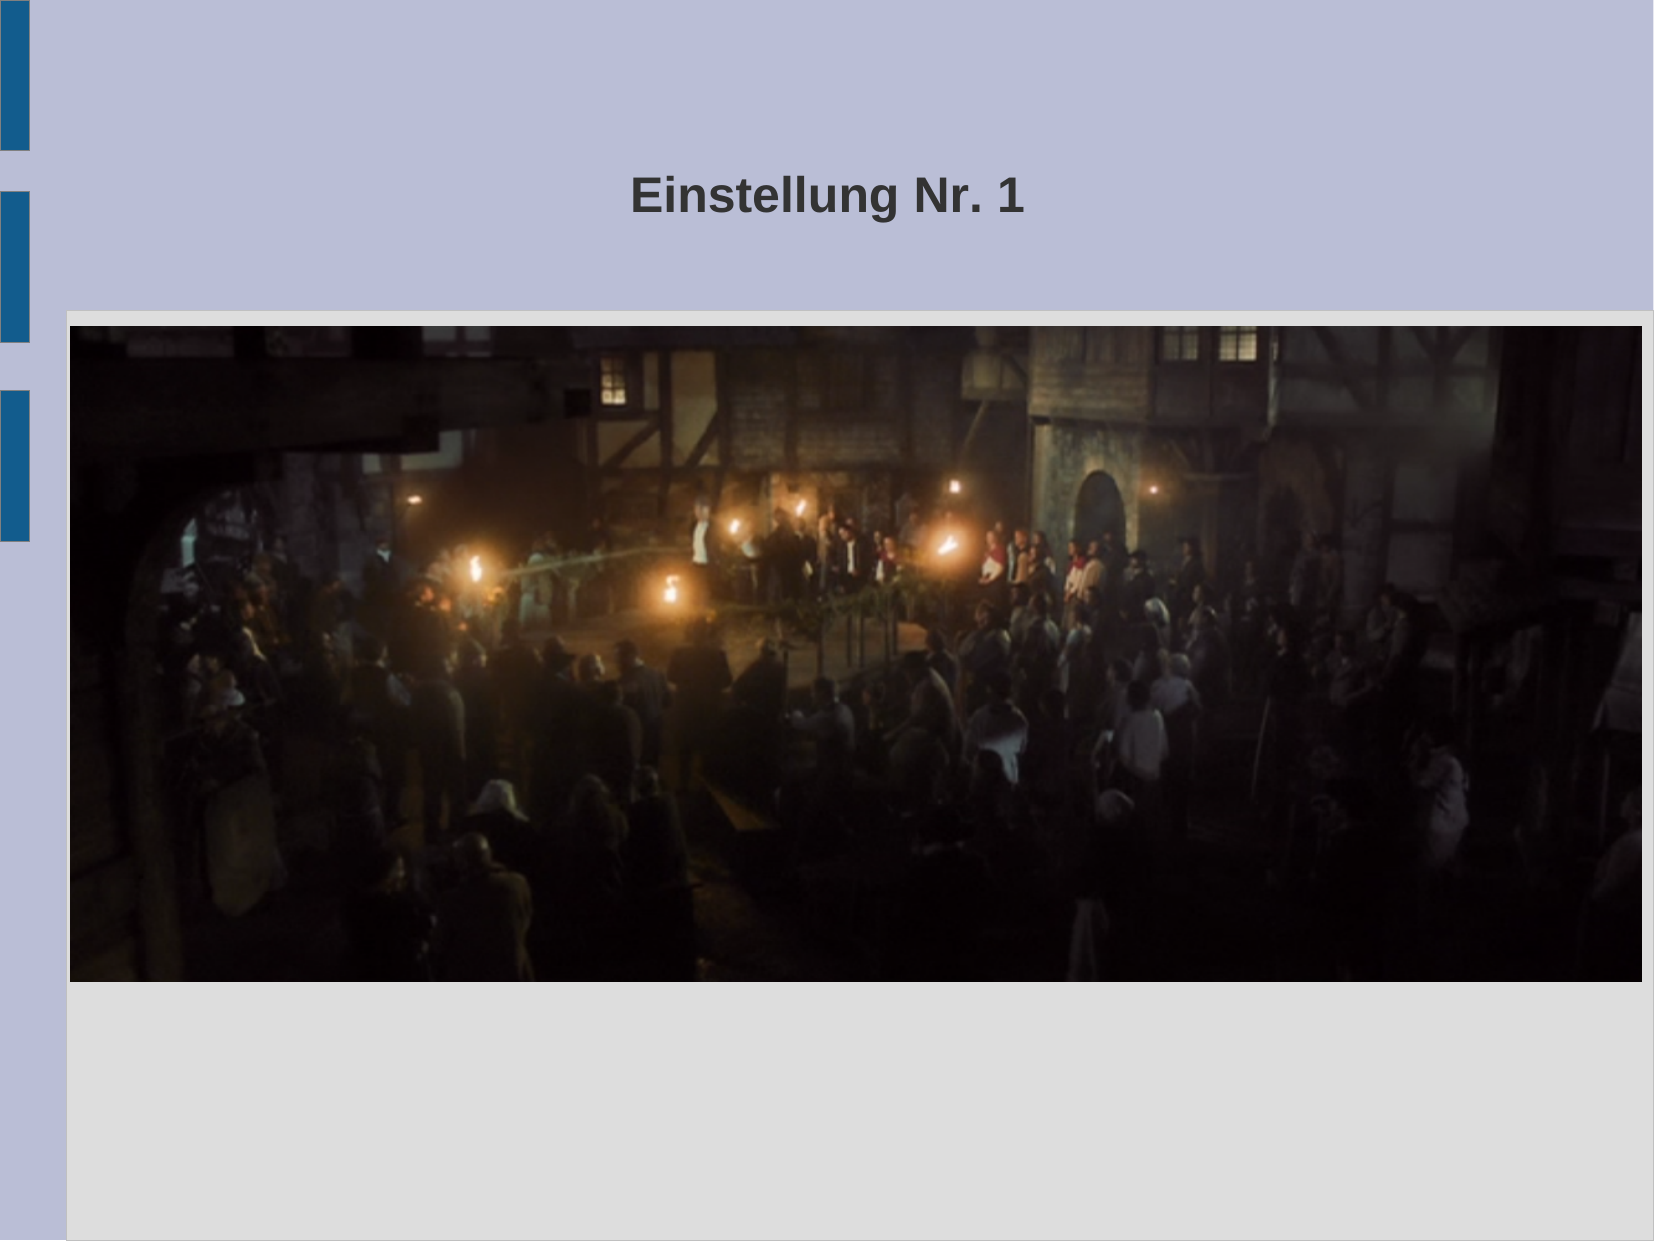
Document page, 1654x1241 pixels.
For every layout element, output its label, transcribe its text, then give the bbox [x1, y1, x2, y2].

picture [70, 326, 1642, 982]
title Einstellung Nr. 1 [121, 91, 1534, 299]
